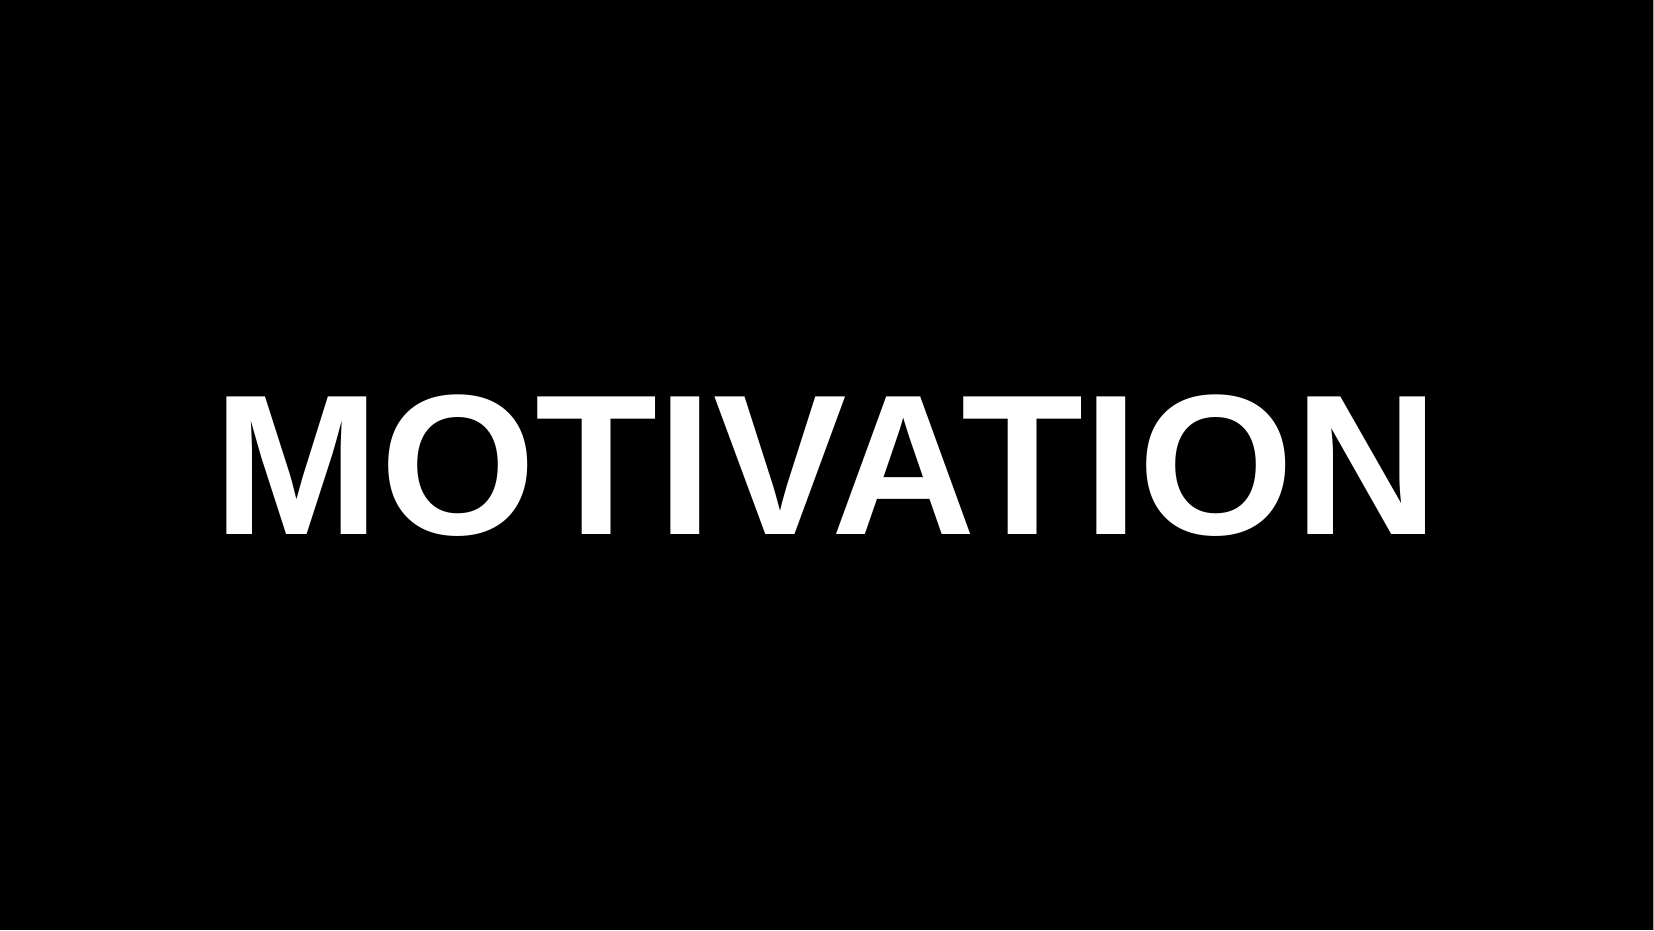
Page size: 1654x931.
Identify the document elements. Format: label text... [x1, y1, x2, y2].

subtitle MOTIVATION [82, 0, 1571, 931]
